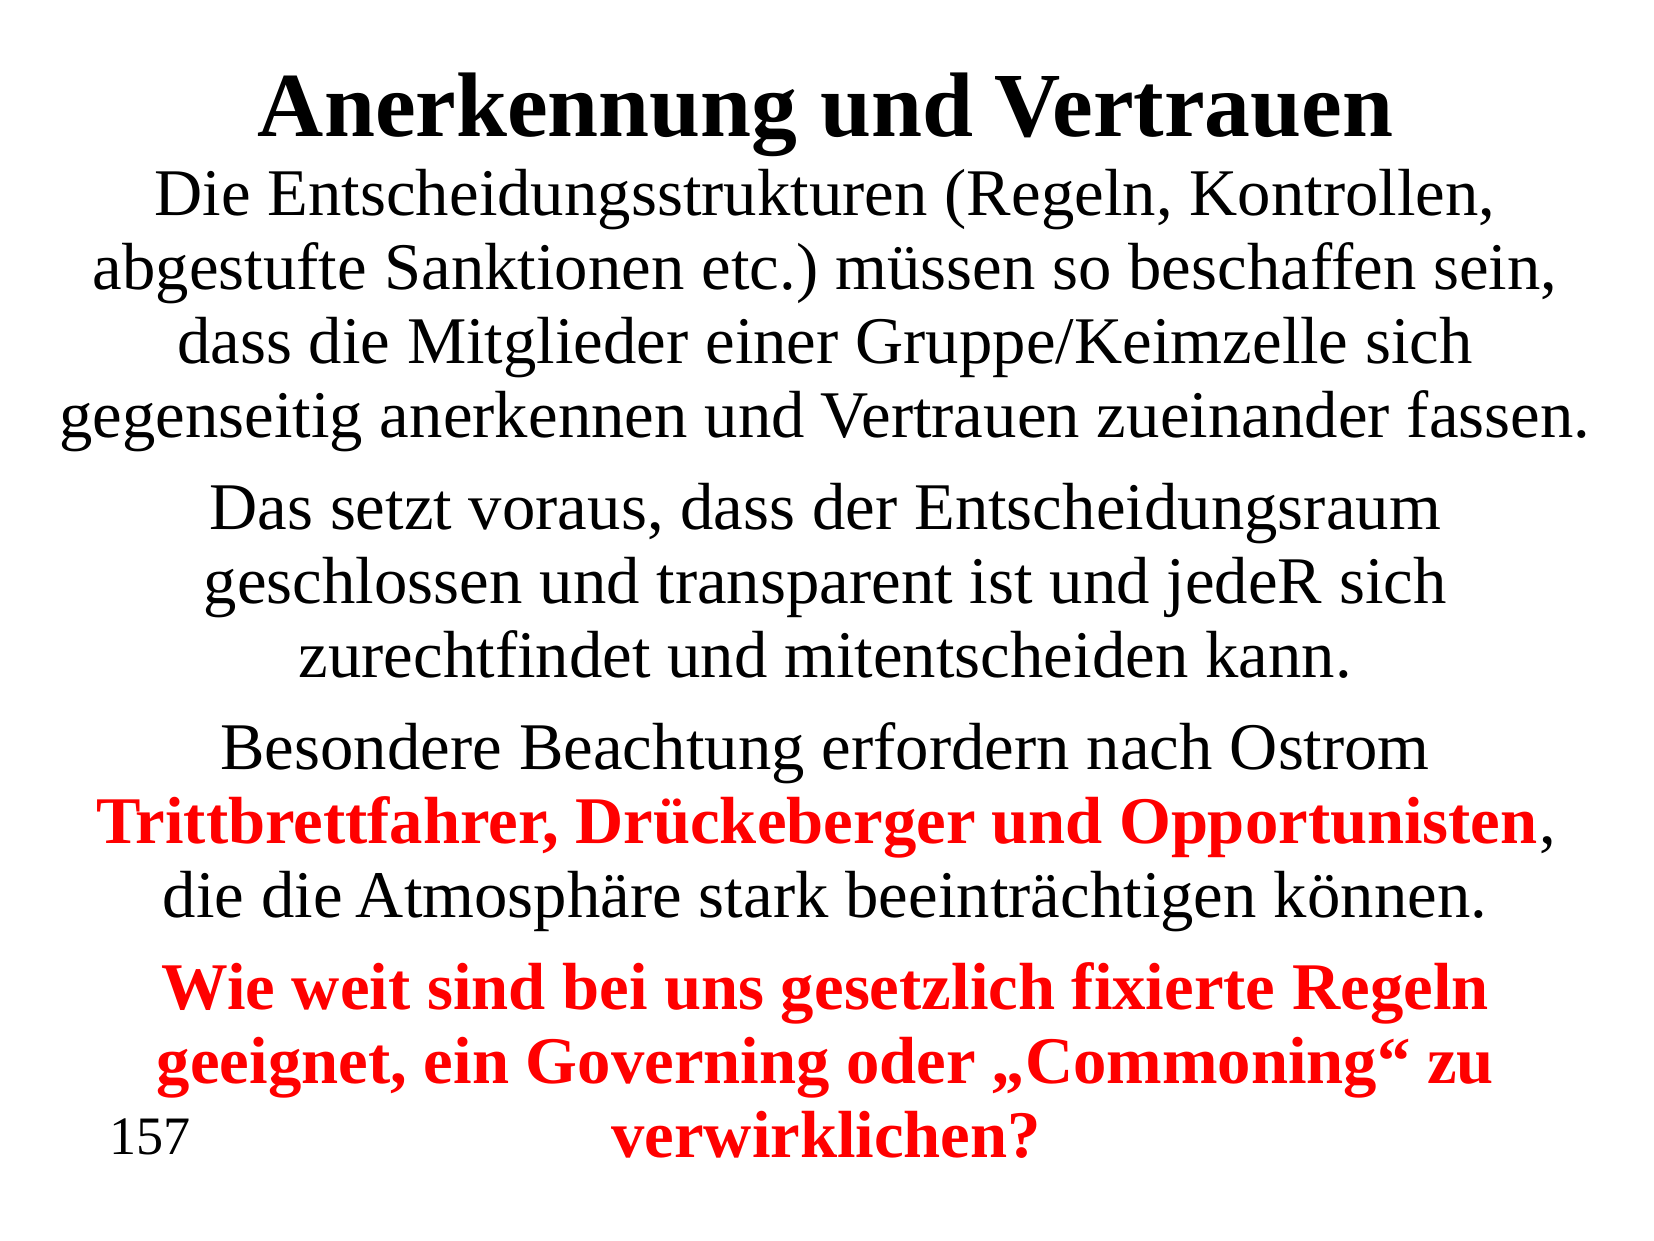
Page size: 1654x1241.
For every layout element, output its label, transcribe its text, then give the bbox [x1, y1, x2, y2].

text_box <Foliennummer> [0, 1099, 356, 1175]
text_box Anerkennung und Vertrauen Die Entscheidungsstrukturen (Regeln, Kontrollen, abgestufte Sanktionen etc.) müssen so beschaffen sein, dass die Mitglieder einer Gruppe/Keimzelle sich gegenseitig anerkennen und Vertrauen zueinander fassen. Das setzt voraus, dass der Entscheidungsraum geschlossen und transparent ist und jedeR sich zurechtfindet und mitentscheiden kann. Besondere Beachtung erfordern nach Ostrom Trittbrettfahrer, Drückeberger und Opportunisten, die die Atmosphäre stark beeinträchtigen können. Wie weit sind bei uns gesetzlich fixierte Regeln geeignet, ein Governing oder „Commoning“ zu verwirklichen? [44, 47, 1612, 1180]
